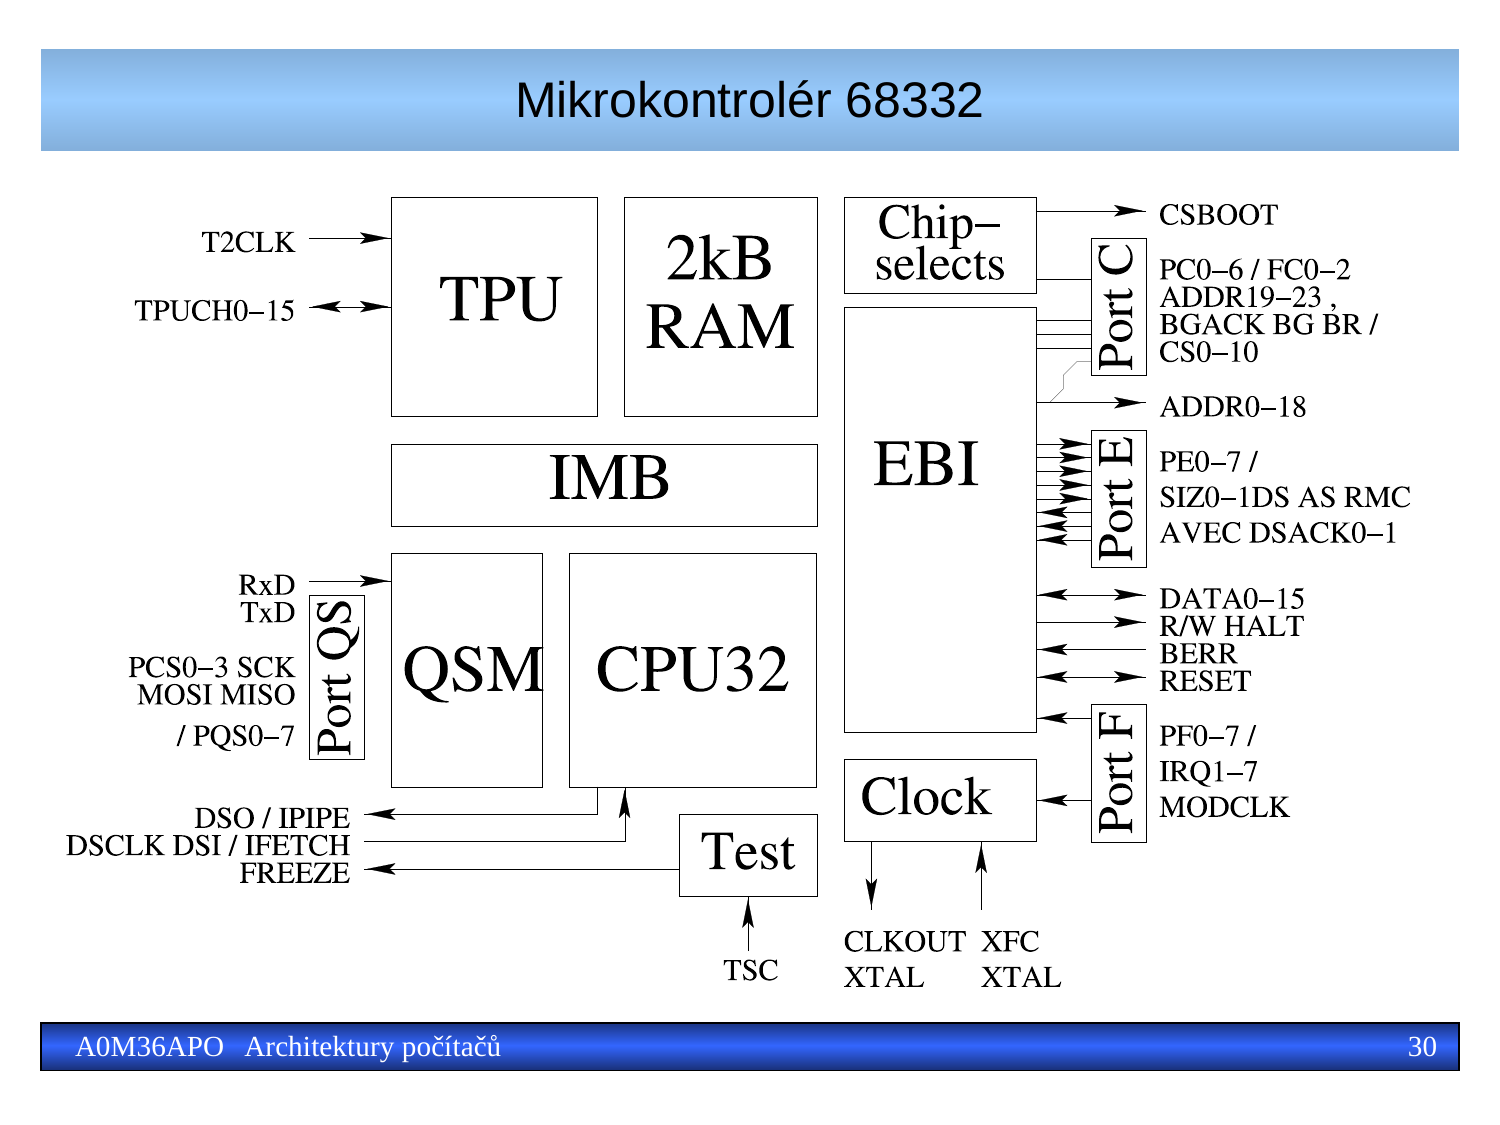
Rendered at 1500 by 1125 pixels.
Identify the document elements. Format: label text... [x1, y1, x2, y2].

chart [47, 154, 1429, 1002]
title Mikrokontrolér 68332 [41, 49, 1459, 151]
